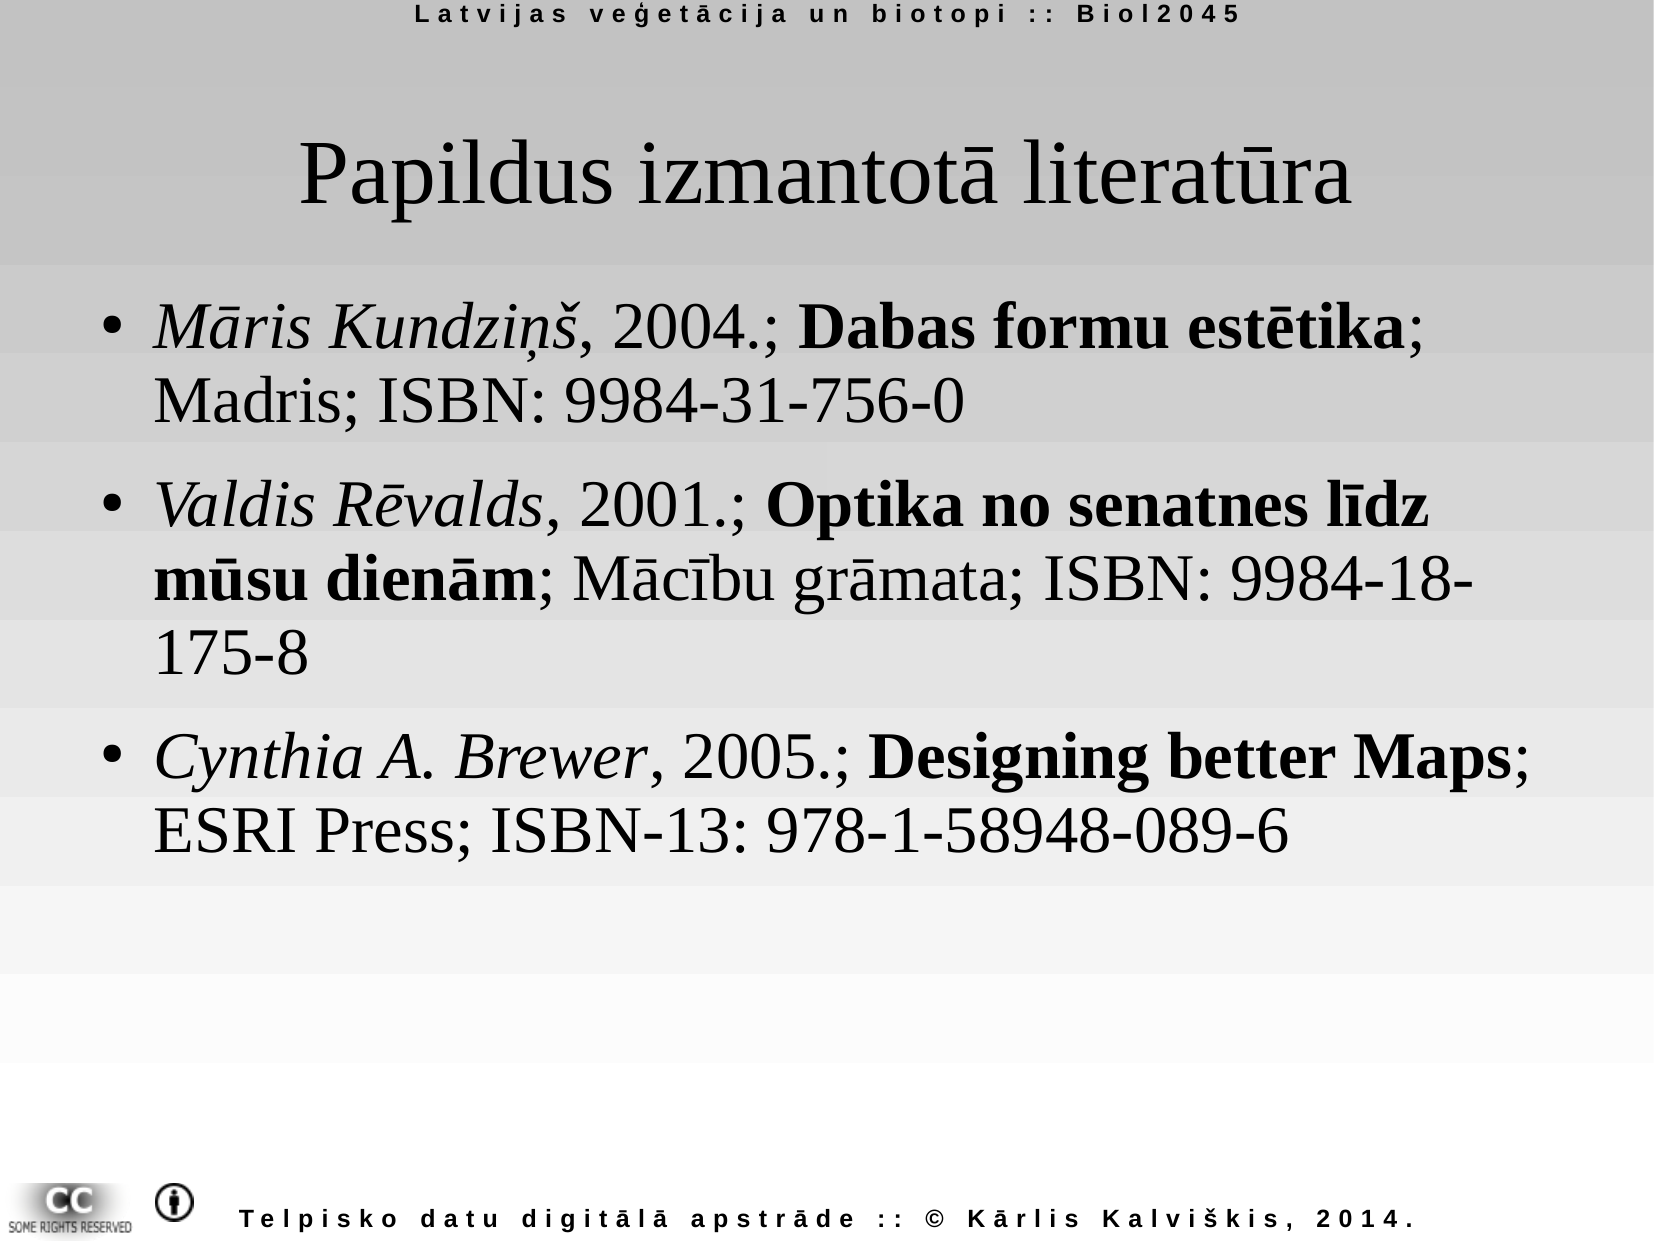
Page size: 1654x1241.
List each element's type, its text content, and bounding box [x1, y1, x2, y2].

picture [0, 0, 1654, 1241]
title Papildus izmantotā literatūra [29, 49, 1625, 296]
list Māris Kundziņš, 2004.; Dabas formu estētika; Madris; ISBN: 9984-31-756-0 Valdis Rēvalds, 2001.; Optika no senatnes līdz mūsu dienām; Mācību grāmata; ISBN: 9984-18-175-8 Cynthia A. Brewer, 2005.; Designing better Maps; ESRI Press; ISBN-13: 978-1-58948-089-6 [82, 289, 1571, 1113]
